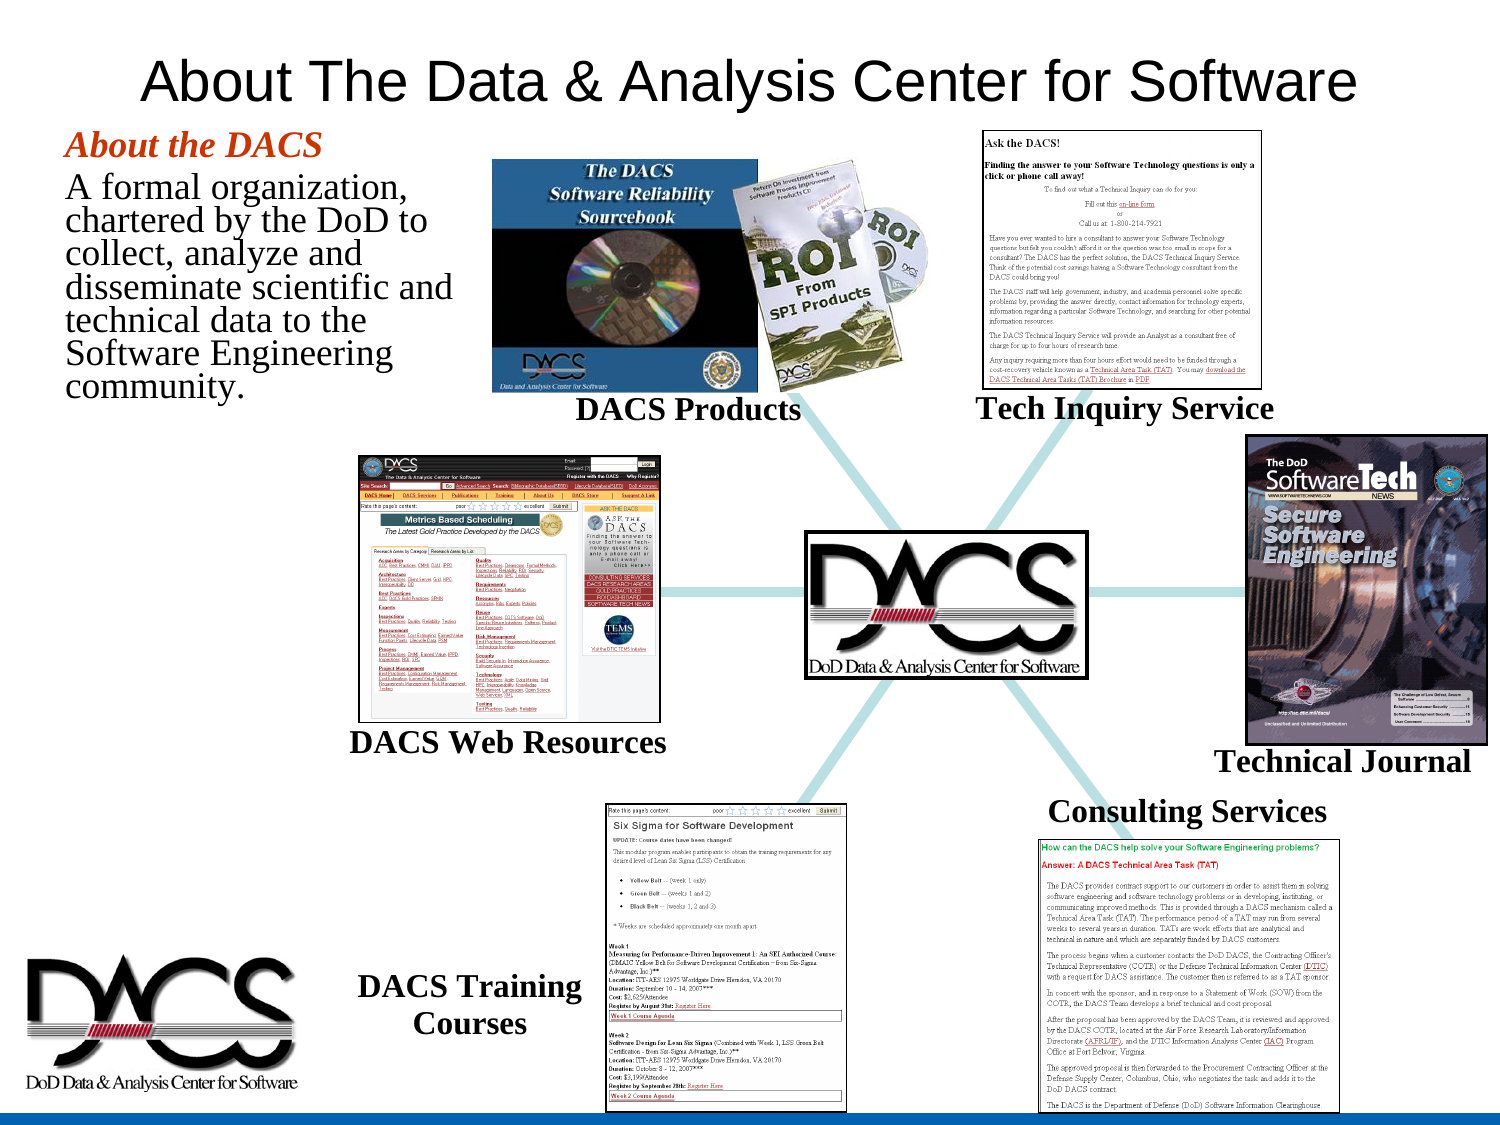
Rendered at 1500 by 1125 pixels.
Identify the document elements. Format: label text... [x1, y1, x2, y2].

picture [501, 157, 932, 393]
picture [1247, 436, 1486, 734]
picture [24, 950, 303, 1092]
text_box DACS Web Resources [334, 715, 683, 769]
text_box Tech Inquiry Service [960, 382, 1290, 435]
text_box Technical Journal [1199, 734, 1488, 788]
text_box Consulting Services [1032, 785, 1343, 838]
picture [606, 804, 846, 1112]
picture [983, 151, 1261, 382]
text_box DACS Products [560, 382, 817, 436]
text_box About the DACS A formal organization, chartered by the DoD to collect, analyze and disseminate scientific and technical data to the Software Engineering community. [50, 122, 501, 486]
picture [359, 456, 660, 715]
picture [807, 534, 1085, 676]
text_box DACS Training Courses [342, 960, 598, 1050]
picture [1039, 840, 1339, 1113]
title About The Data & Analysis Center for Software [75, 12, 1426, 151]
